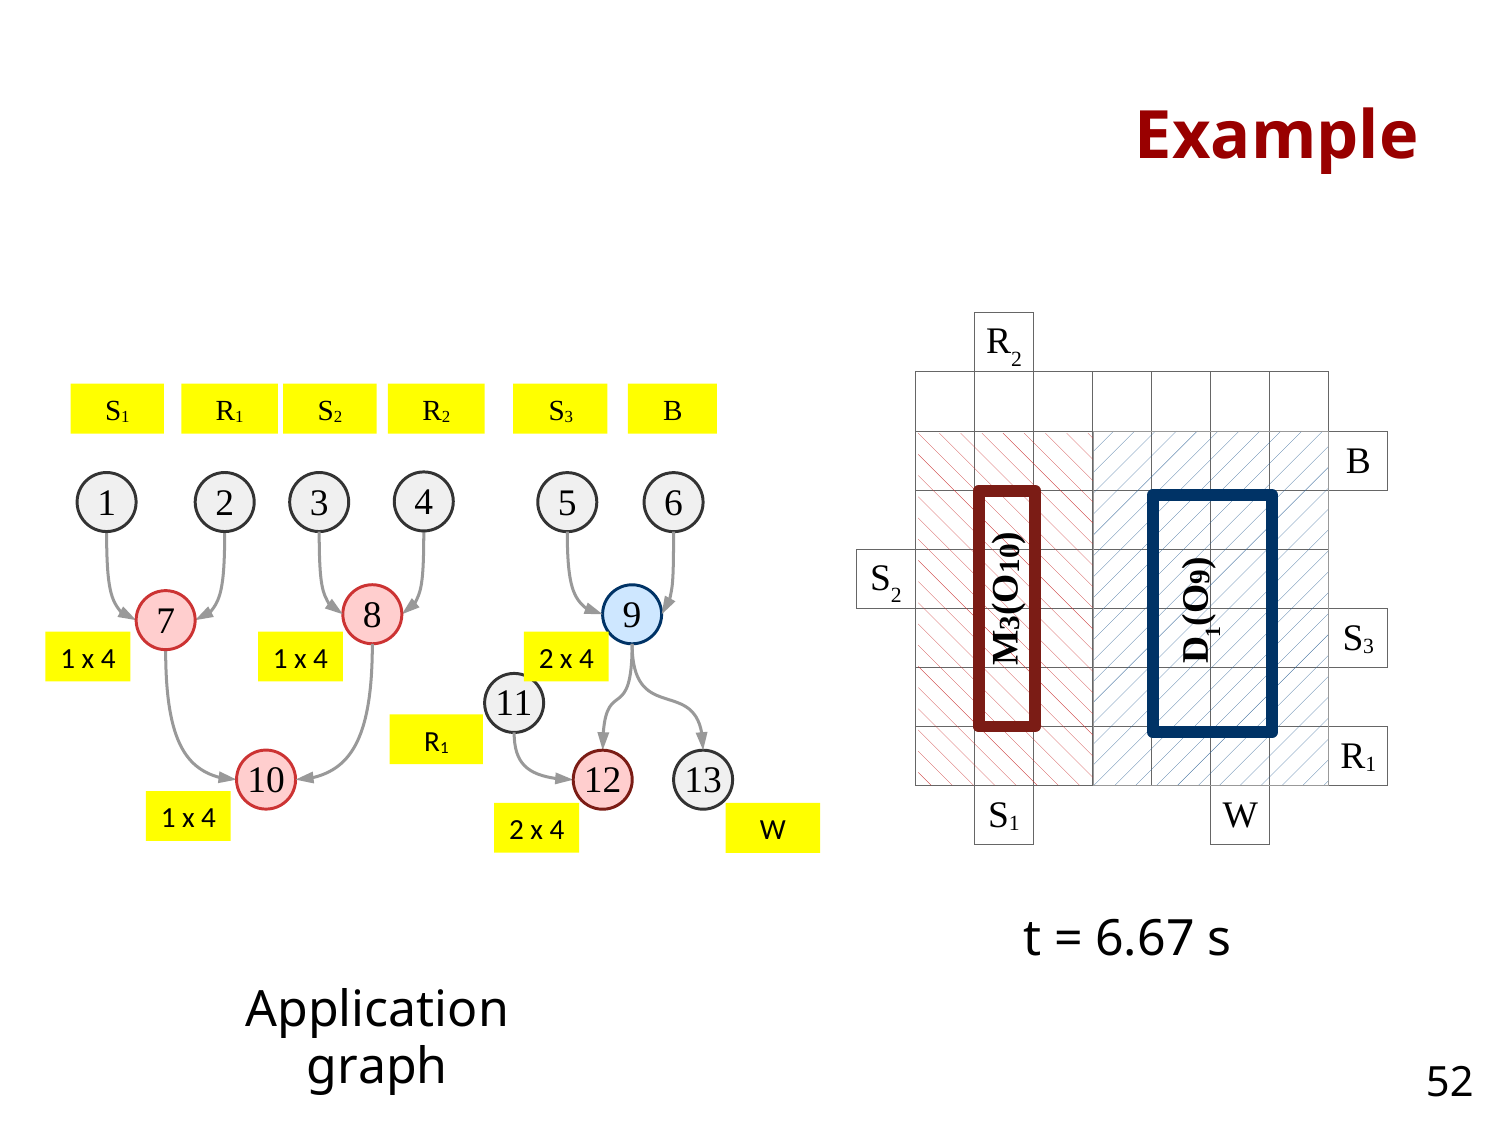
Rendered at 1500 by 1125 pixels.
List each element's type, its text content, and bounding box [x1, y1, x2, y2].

text_box 4 [394, 471, 454, 531]
text_box Application graph [156, 972, 598, 1046]
text_box 3 [289, 472, 349, 532]
text_box 2 x 4 [523, 631, 609, 682]
text_box R1 [1329, 726, 1388, 786]
text_box t = 6.67 s [906, 901, 1349, 975]
text_box 12 [573, 750, 633, 810]
text_box 1 x 4 [258, 631, 343, 682]
text_box 2 [195, 472, 255, 532]
text_box 7 [136, 590, 196, 650]
text_box S2 [856, 549, 915, 609]
text_box 1 [77, 472, 137, 532]
text_box 2 x 4 [494, 802, 580, 853]
text_box 8 [342, 584, 402, 644]
text_box M3(O10) [985, 502, 1029, 696]
title Example [75, 44, 1419, 227]
text_box 5 [537, 472, 597, 532]
text_box 13 [673, 750, 733, 810]
text_box 6 [644, 472, 704, 532]
text_box B [627, 383, 717, 434]
text_box W [1210, 786, 1270, 845]
text_box D1(O9) [1162, 538, 1230, 683]
text_box S3 [513, 383, 608, 434]
text_box B [1329, 431, 1388, 491]
text_box R1 [181, 383, 278, 434]
text_box R1 [389, 714, 483, 765]
text_box S1 [70, 383, 164, 434]
text_box S3 [1329, 608, 1388, 668]
text_box S2 [283, 383, 377, 434]
text_box 11 [484, 673, 544, 733]
text_box W [725, 802, 821, 853]
text_box R2 [974, 312, 1034, 372]
text_box 10 [236, 750, 296, 810]
text_box [918, 431, 1329, 786]
text_box S1 [974, 786, 1034, 845]
text_box R2 [387, 383, 485, 434]
text_box 1 x 4 [45, 631, 131, 682]
text_box 9 [602, 584, 662, 644]
text_box 1 x 4 [145, 791, 231, 841]
